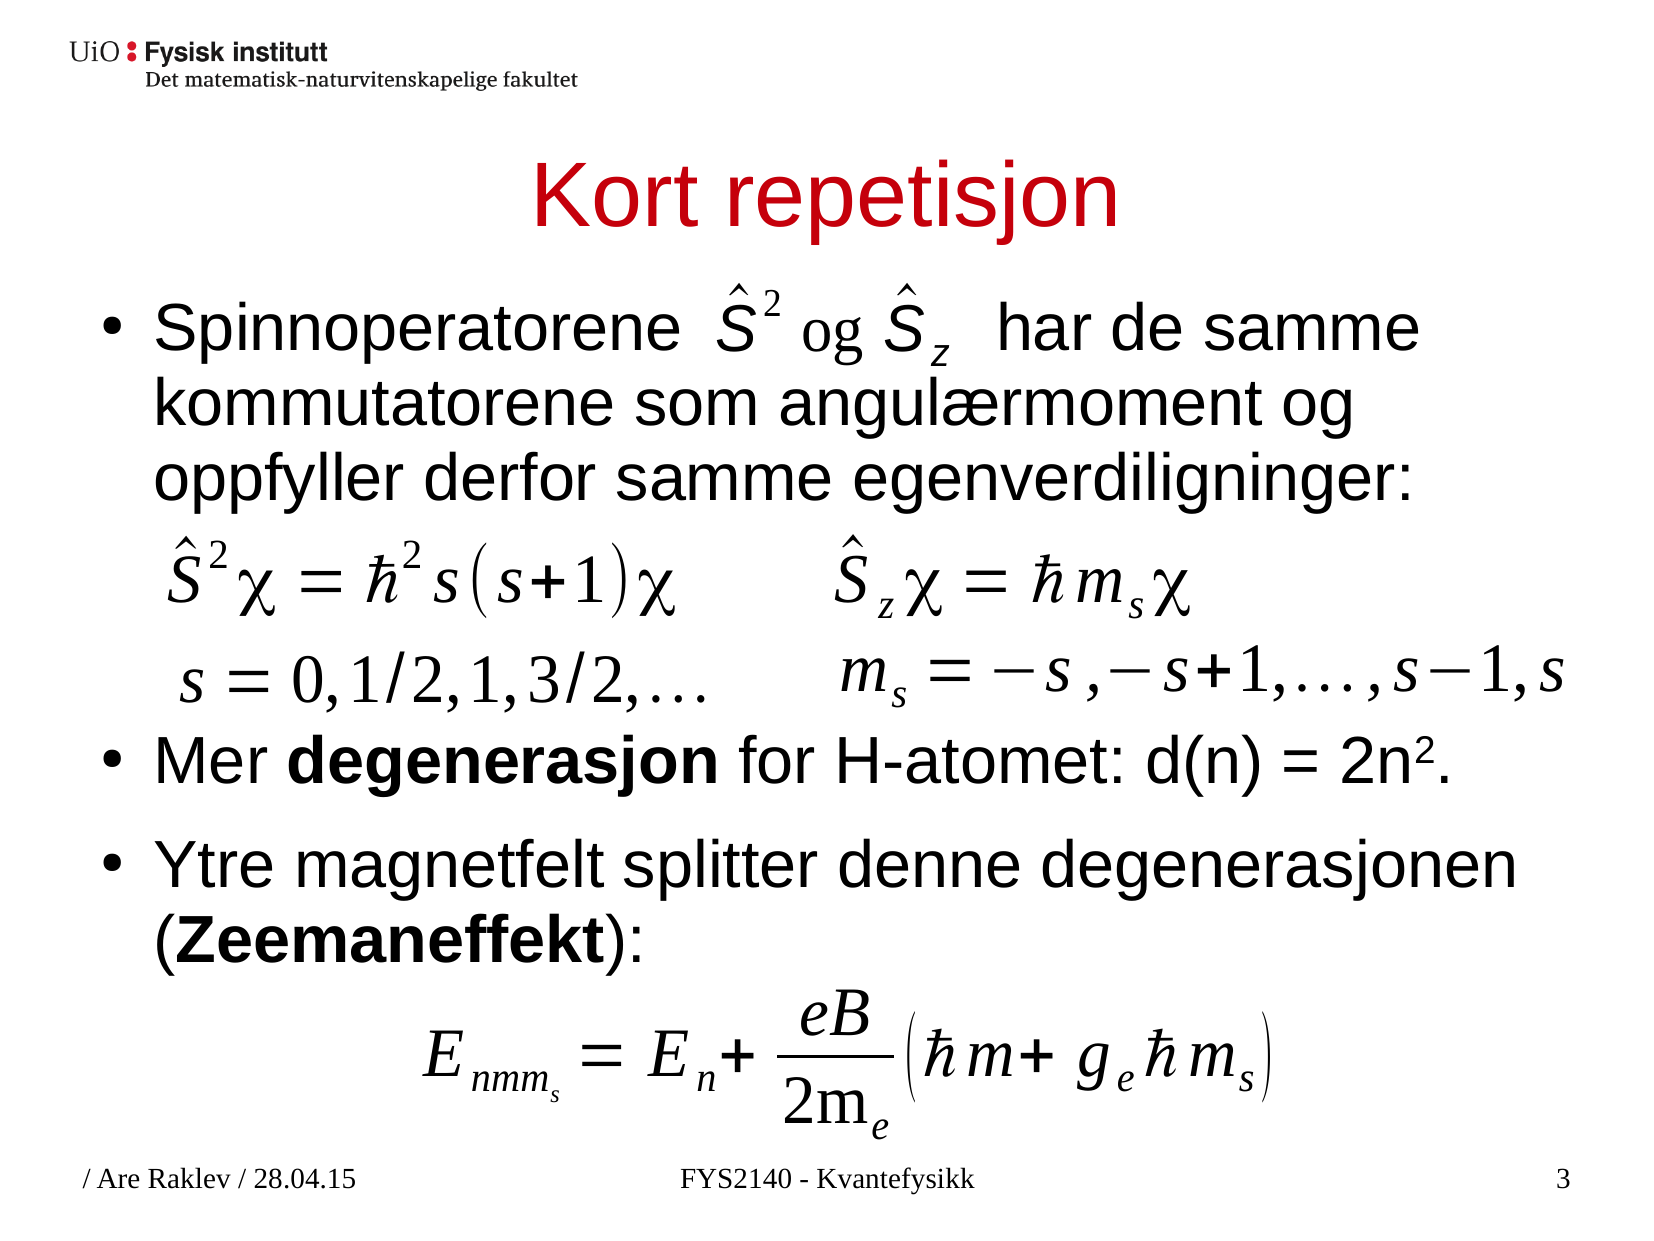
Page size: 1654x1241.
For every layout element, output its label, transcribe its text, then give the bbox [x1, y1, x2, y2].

chart [710, 279, 958, 376]
title Kort repetisjon [82, 90, 1571, 298]
list Spinnoperatorene har de samme kommutatorene som angulærmoment og oppfyller derfor samme egenverdiligninger: Mer degenerasjon for H-atomet: d(n) = 2n2. Ytre magnetfelt splitter denne degenerasjonen (Zeemaneffekt): [82, 290, 1538, 1094]
chart [170, 641, 718, 718]
chart [825, 531, 1575, 717]
picture [68, 37, 581, 93]
chart [157, 531, 686, 625]
chart [412, 973, 1280, 1149]
